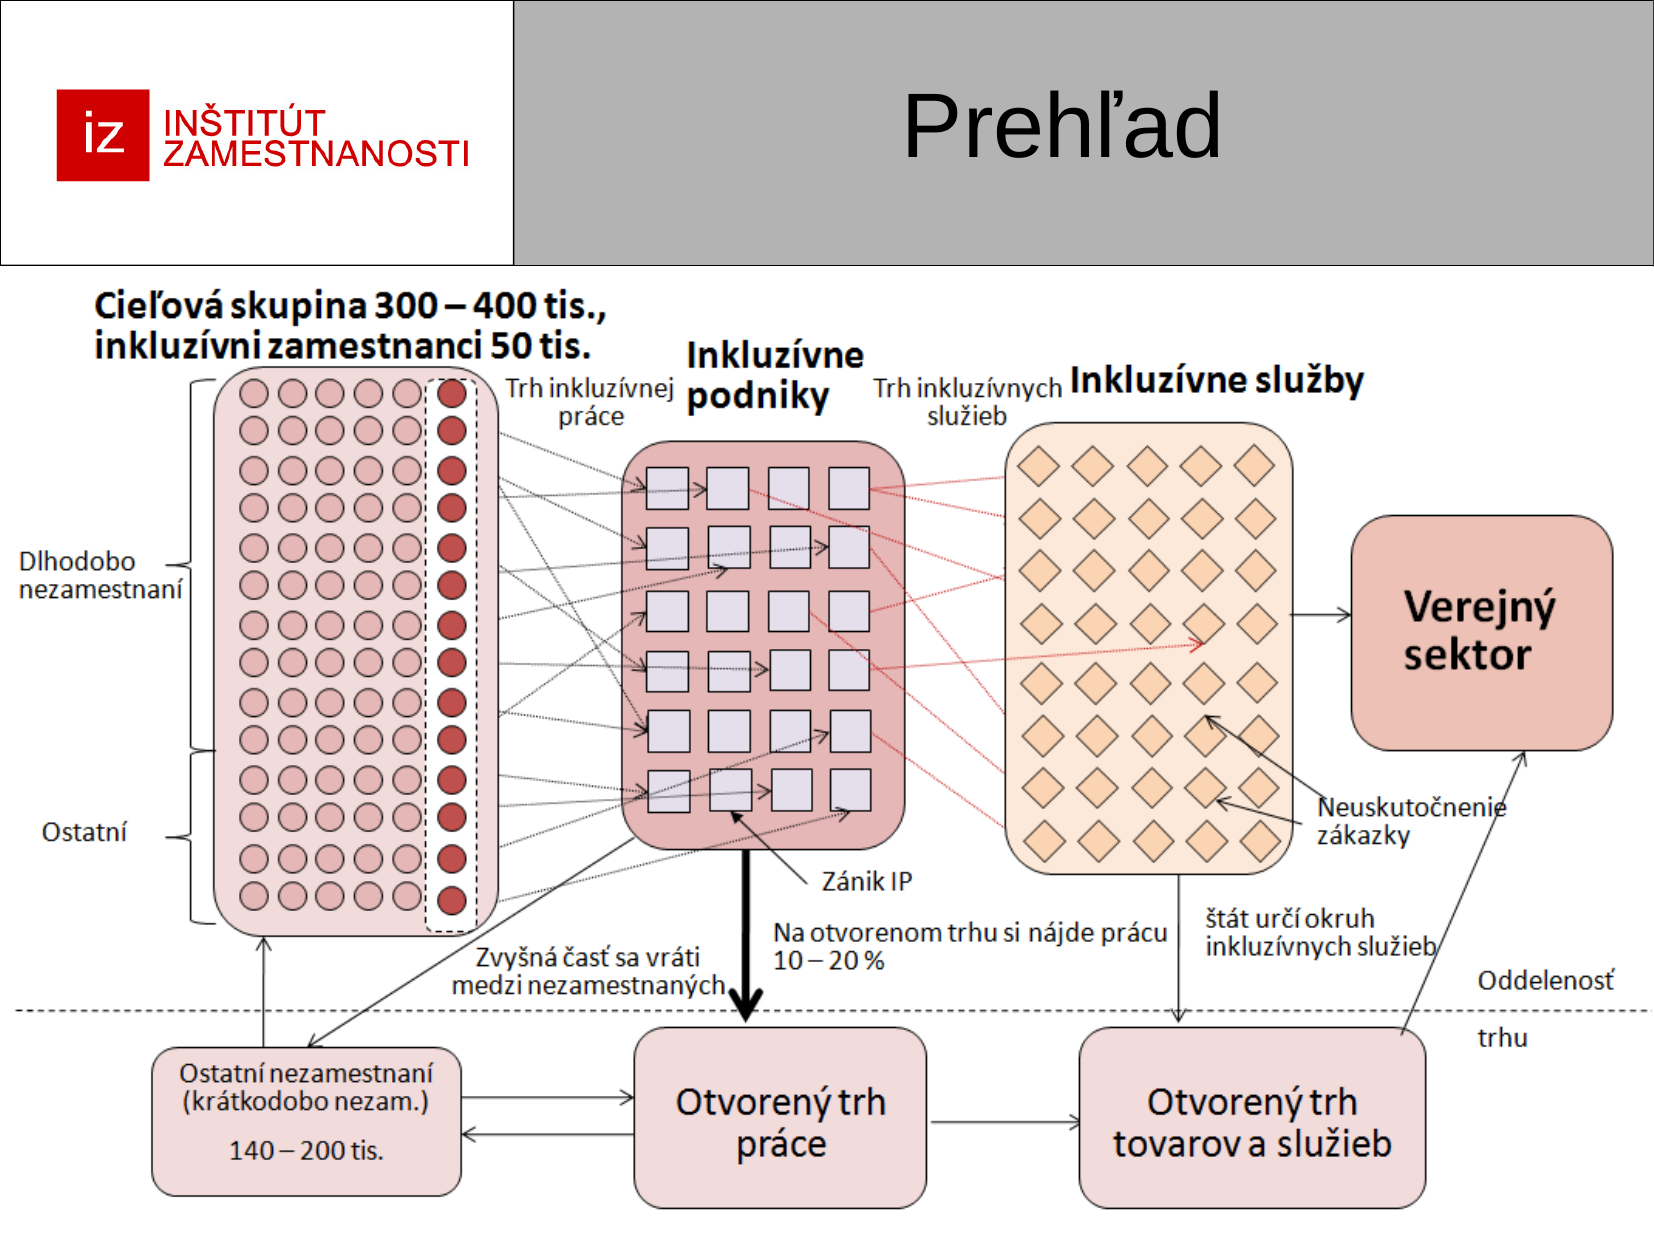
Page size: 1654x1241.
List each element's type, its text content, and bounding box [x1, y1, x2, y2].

picture [5, 8, 512, 257]
title Prehľad [561, 29, 1565, 237]
picture [0, 266, 1654, 1211]
